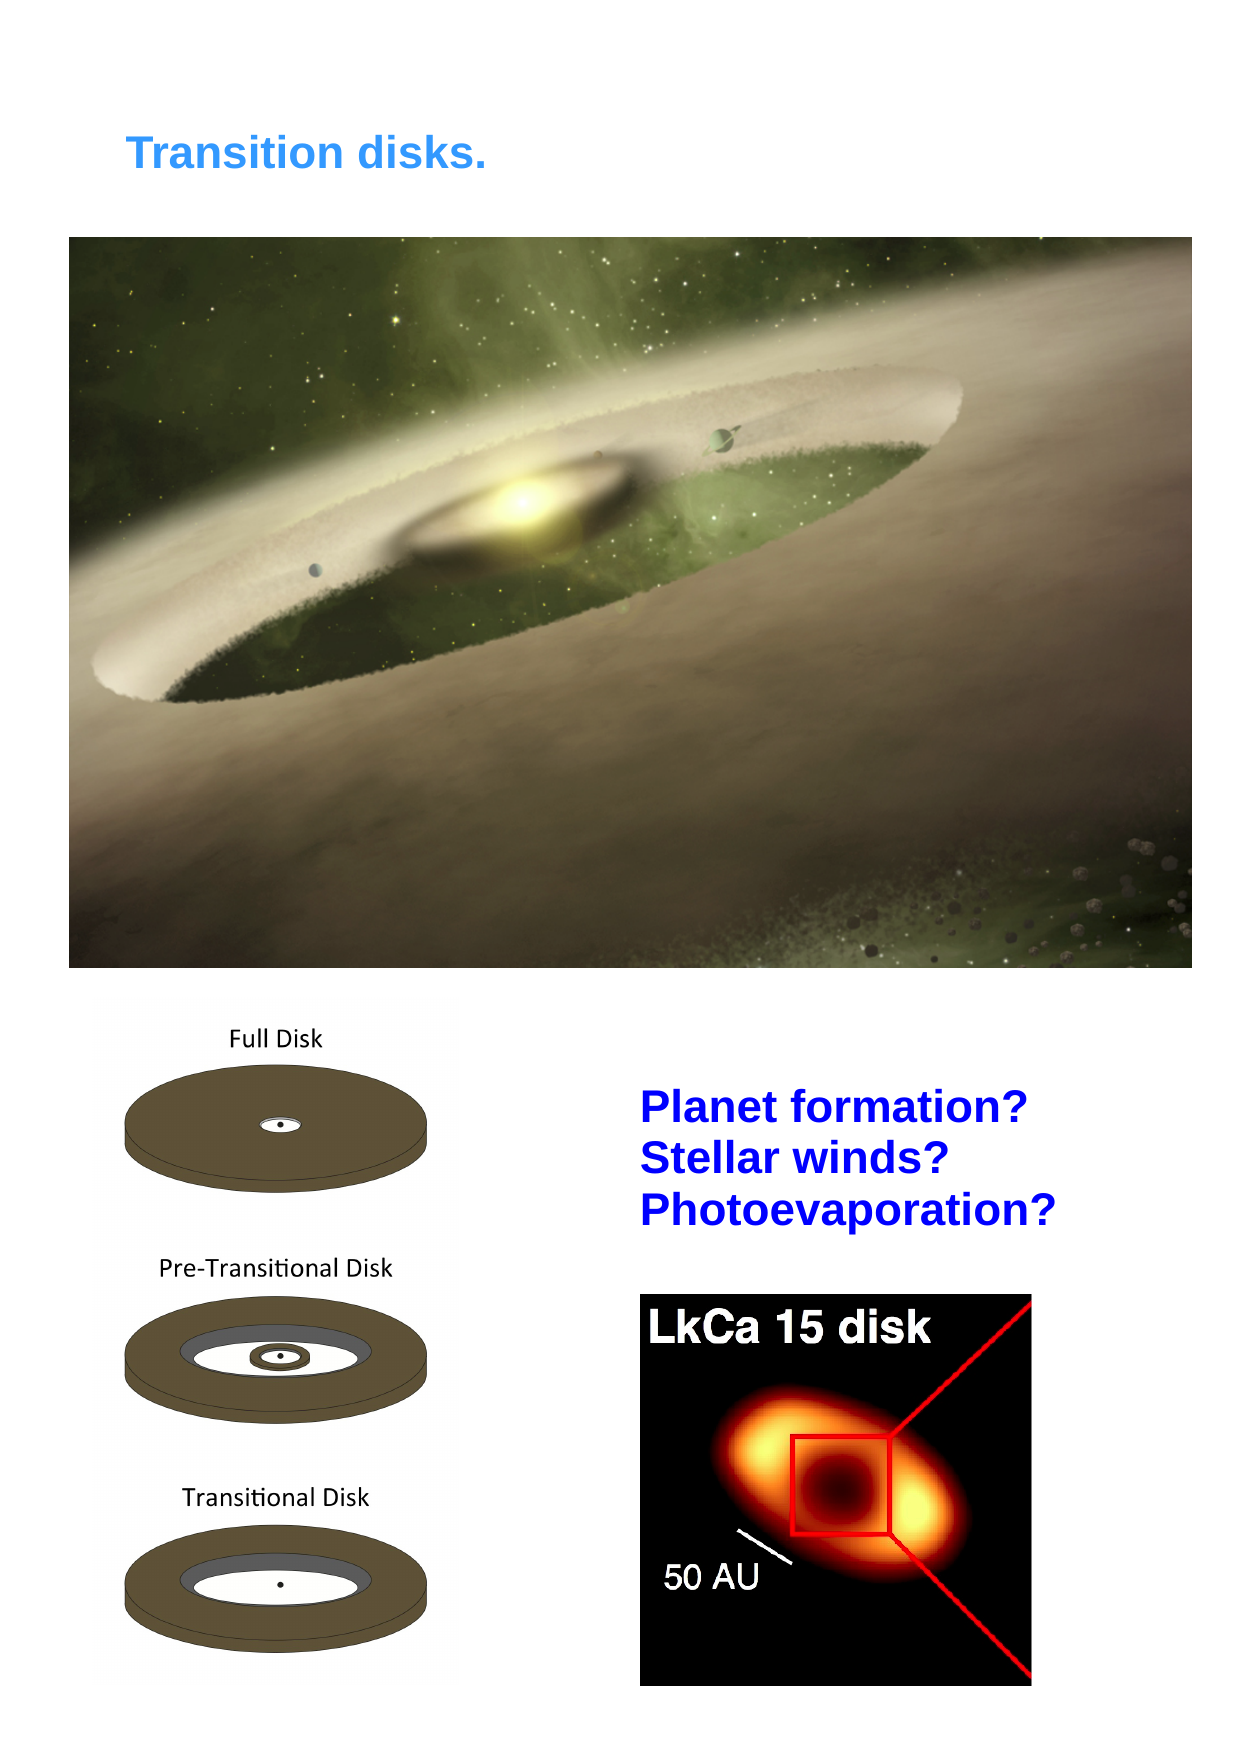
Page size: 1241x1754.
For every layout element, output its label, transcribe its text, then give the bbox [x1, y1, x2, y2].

picture [69, 237, 1192, 968]
text_box Transition disks. [110, 119, 1072, 186]
picture [92, 997, 459, 1685]
picture [640, 1292, 1032, 1686]
text_box Planet formation? Stellar winds? Photoevaporation? [625, 1073, 1149, 1243]
